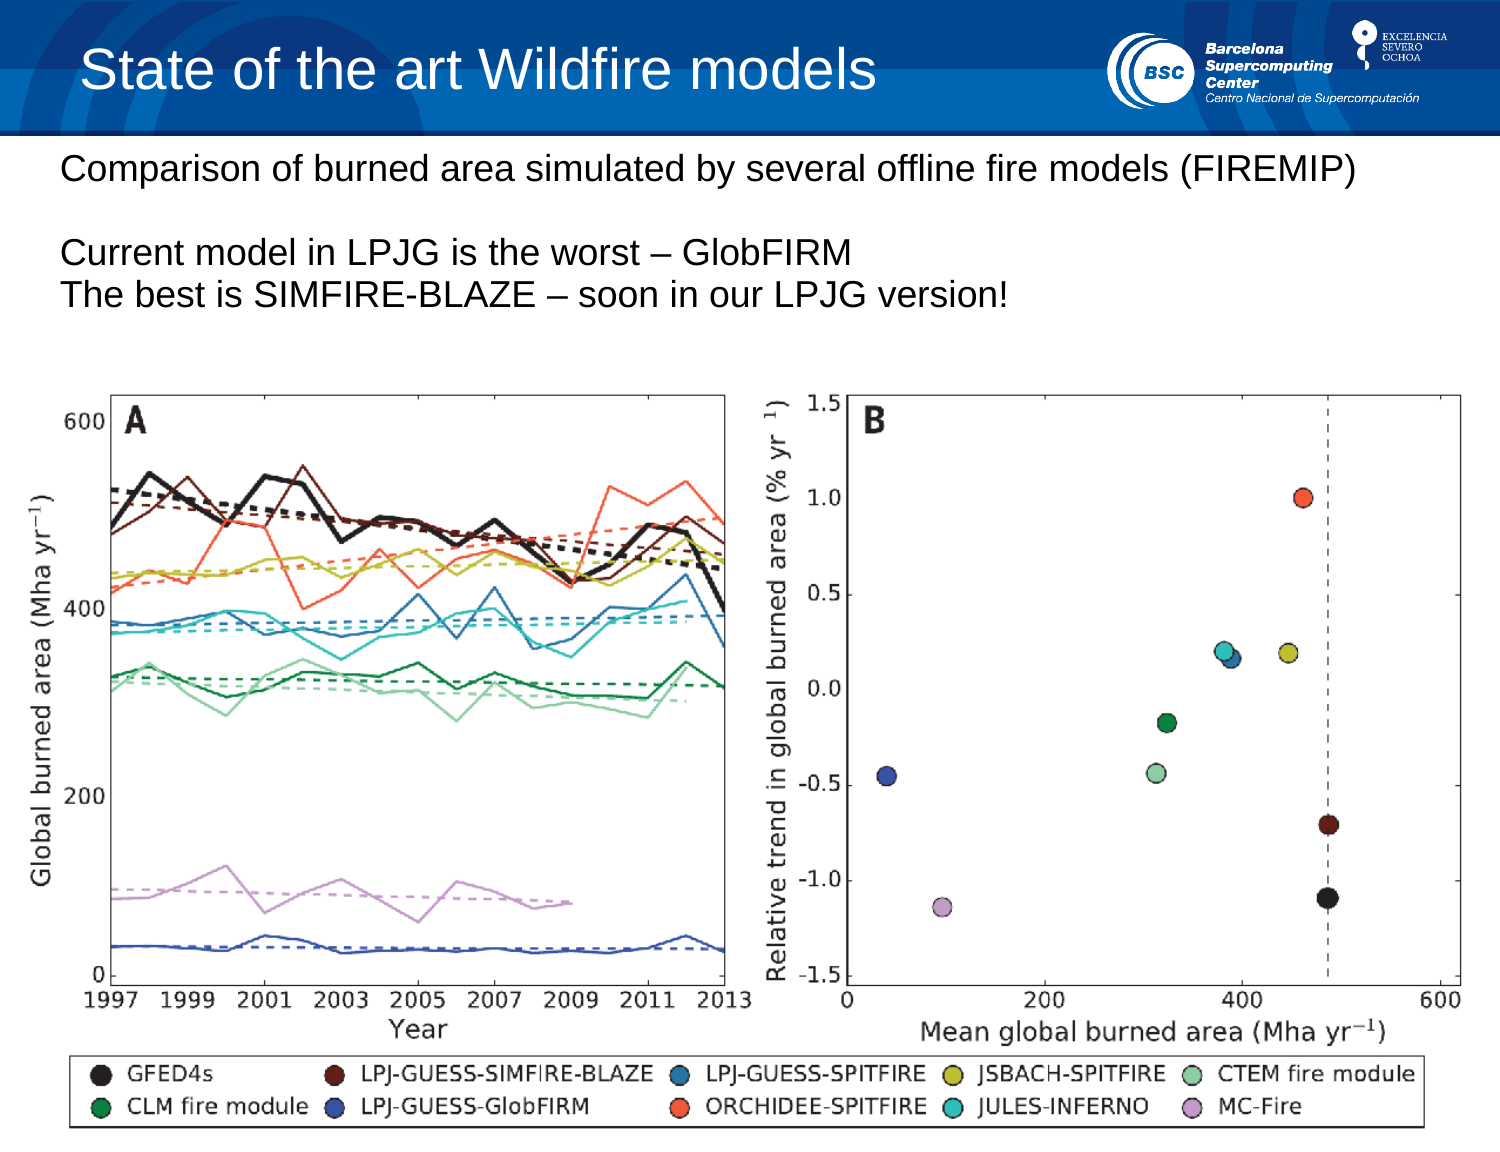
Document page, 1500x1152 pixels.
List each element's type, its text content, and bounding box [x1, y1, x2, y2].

text_box Comparison of burned area simulated by several offline fire models (FIREMIP) Current model in LPJG is the worst – GlobFIRM The best is SIMFIRE-BLAZE – soon in our LPJG version! [45, 140, 1373, 323]
picture [0, 0, 1500, 136]
title State of the art Wildfire models [65, 23, 1081, 139]
picture [0, 343, 1500, 1152]
